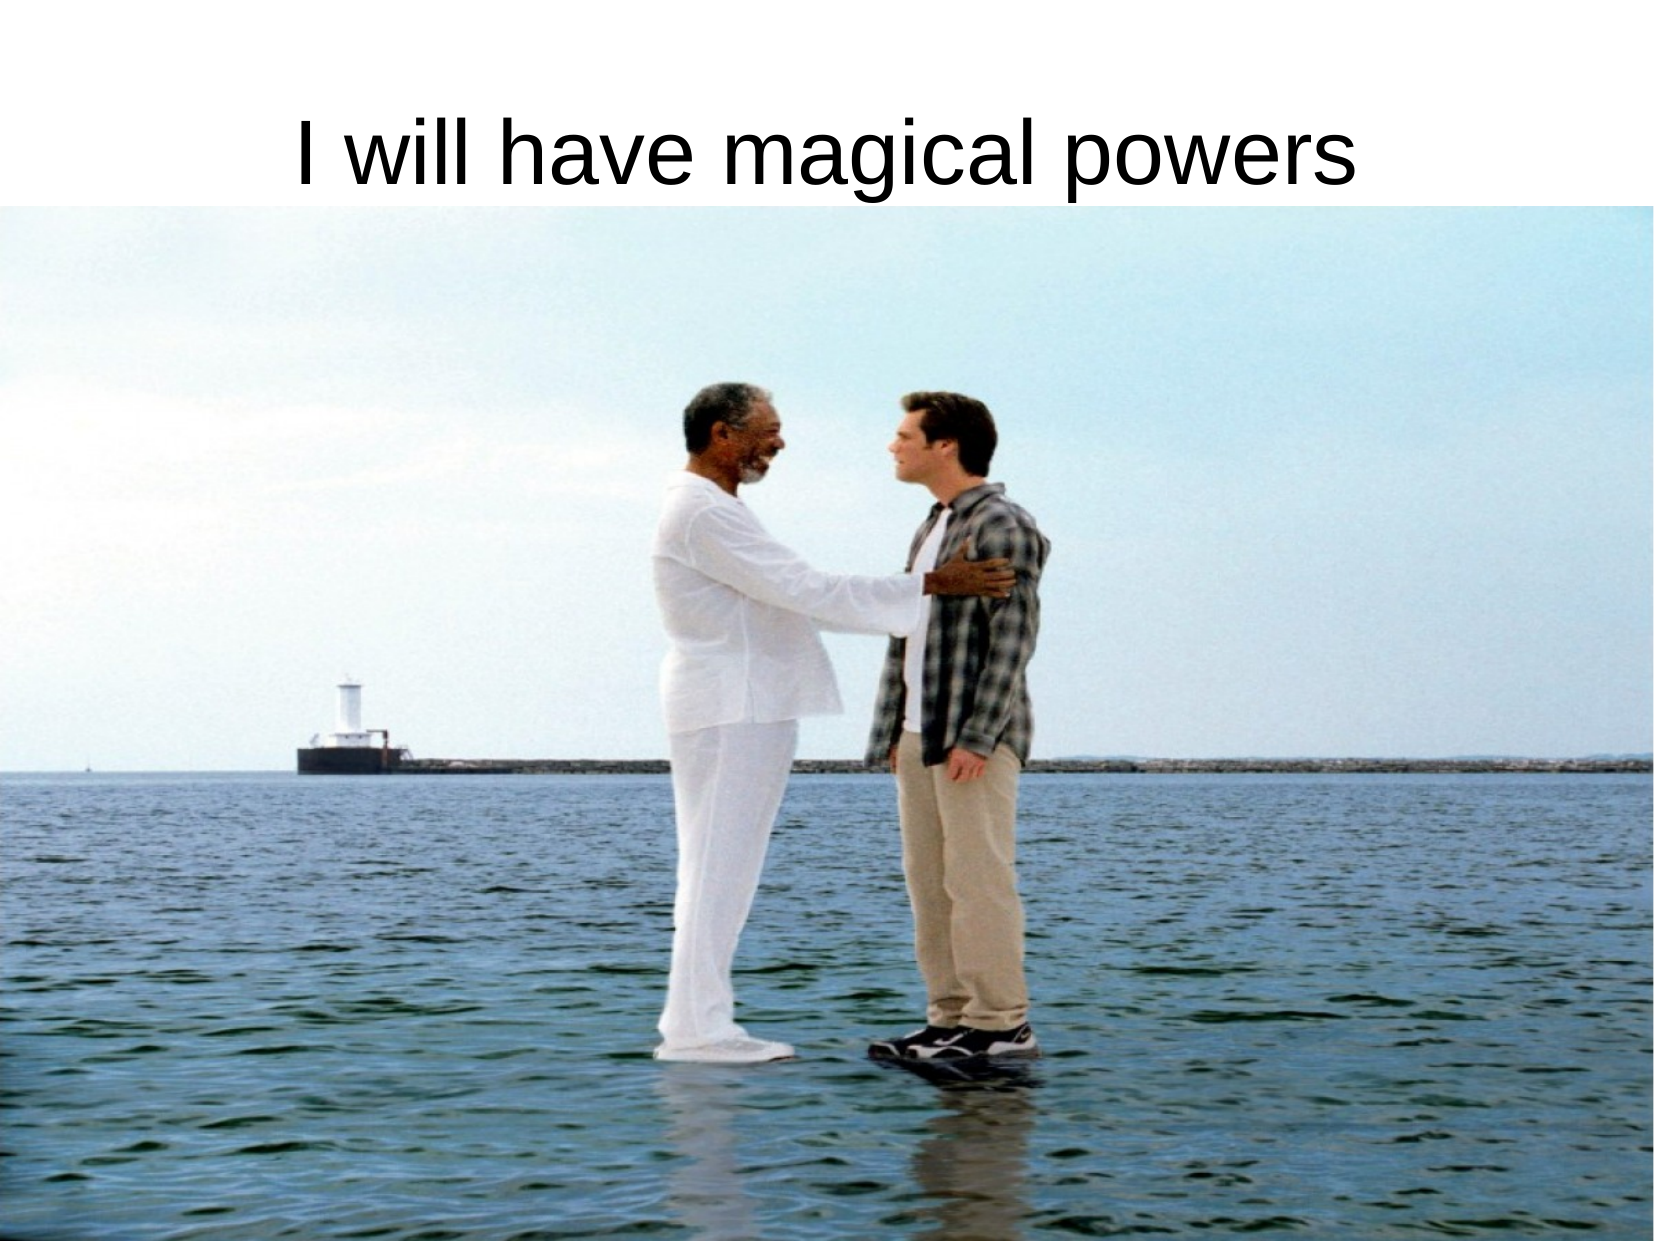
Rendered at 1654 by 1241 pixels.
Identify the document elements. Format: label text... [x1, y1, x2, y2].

title I will have magical powers [82, 49, 1571, 206]
picture [0, 206, 1654, 1241]
